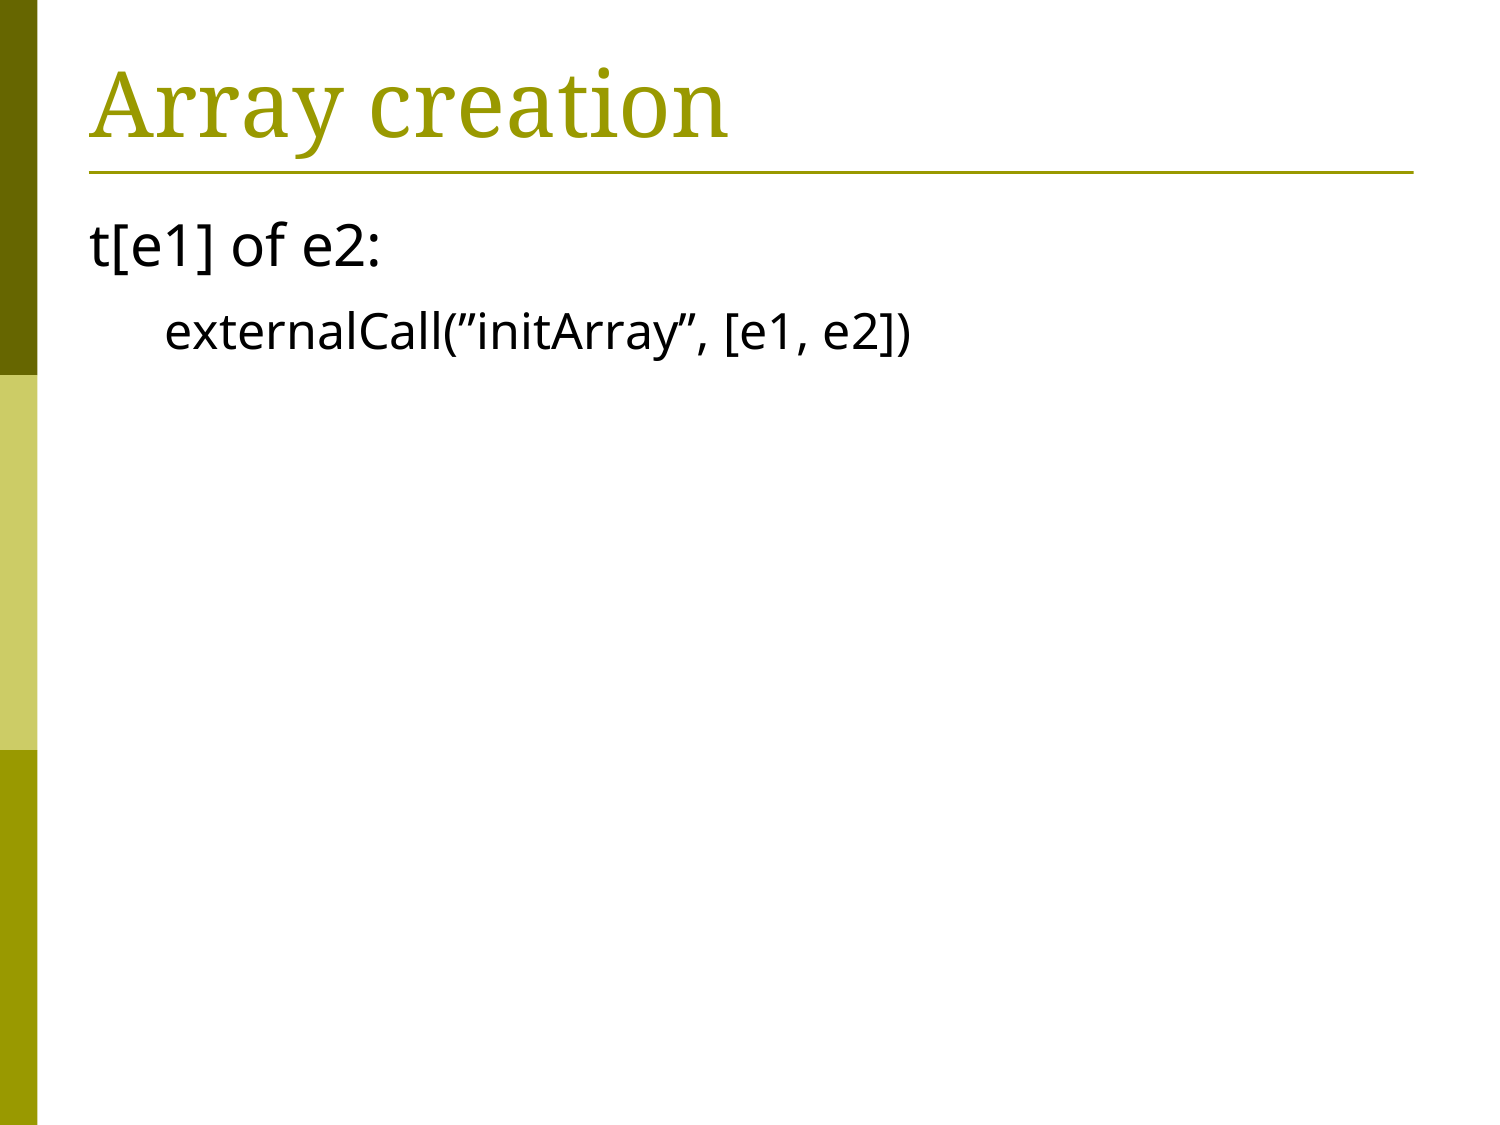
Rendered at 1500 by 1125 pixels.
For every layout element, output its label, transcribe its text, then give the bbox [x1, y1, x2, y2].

list t[e1] of e2: externalCall(”initArray”, [e1, e2]) [75, 196, 1426, 1006]
title Array creation [75, 45, 1426, 173]
